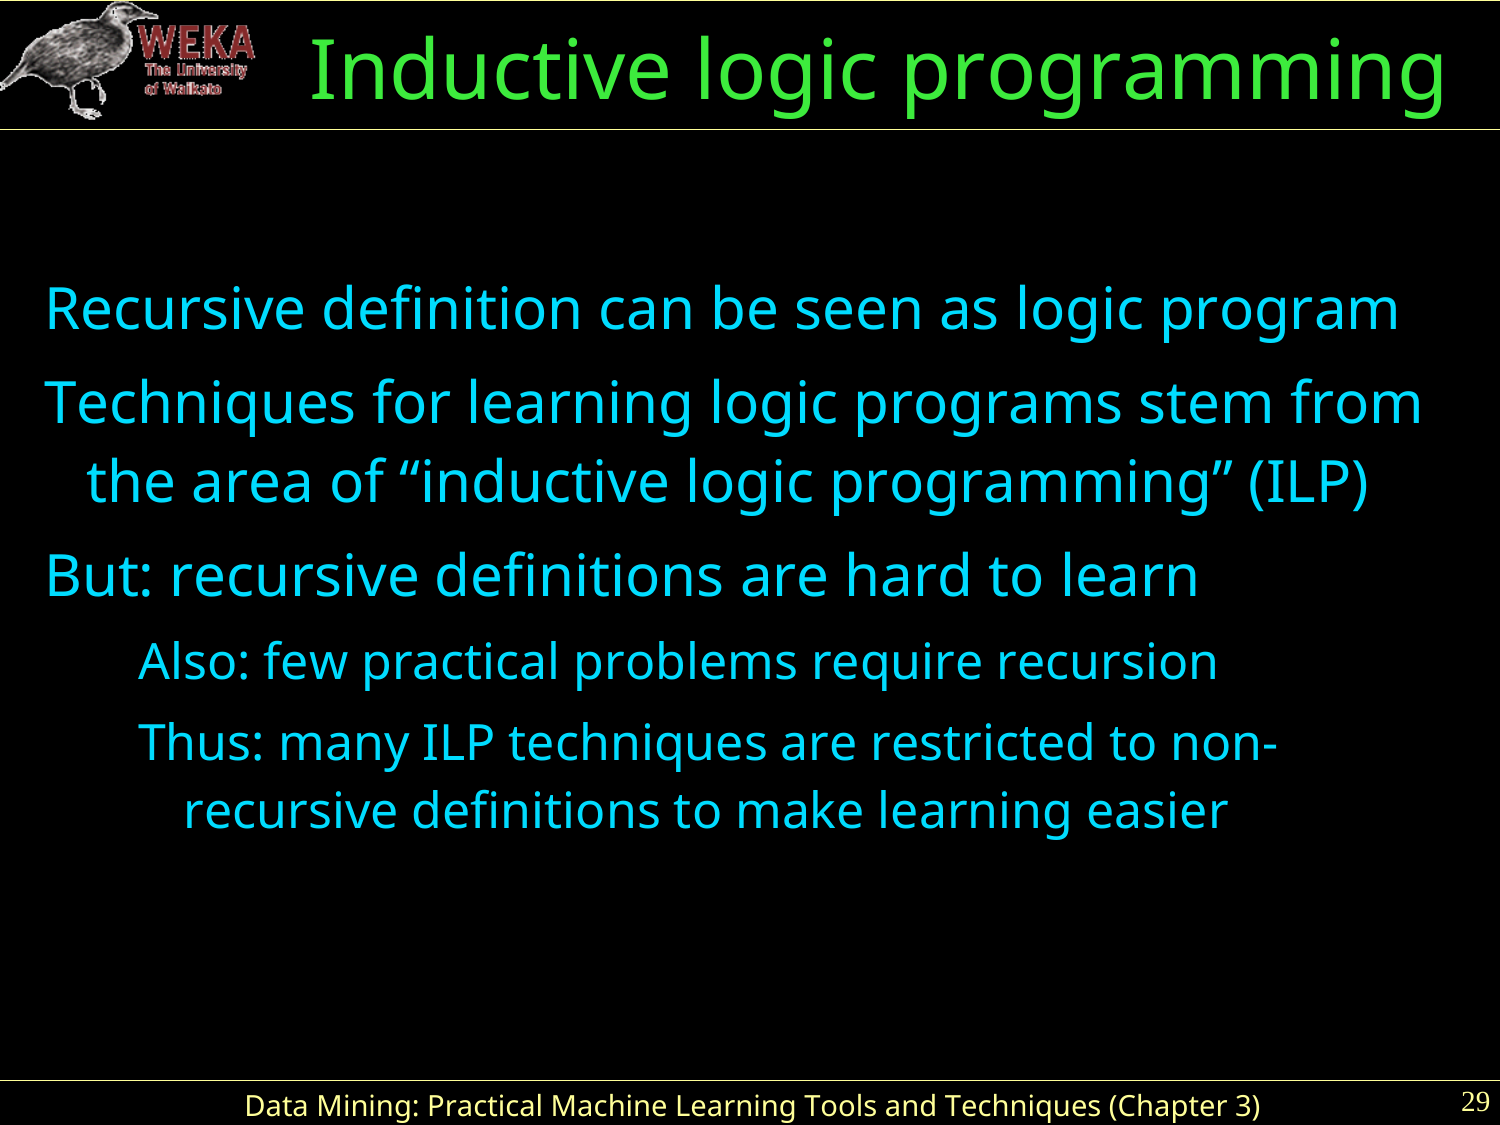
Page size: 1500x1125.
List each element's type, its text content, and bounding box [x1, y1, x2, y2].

picture [0, 1, 266, 129]
text_box Recursive definition can be seen as logic program Techniques for learning logic programs stem from the area of “inductive logic programming” (ILP) But: recursive definitions are hard to learn Also: few practical problems require recursion Thus: many ILP techniques are restricted to non-recursive definitions to make learning easier [29, 260, 1447, 936]
title Inductive logic programming [295, 0, 1500, 148]
